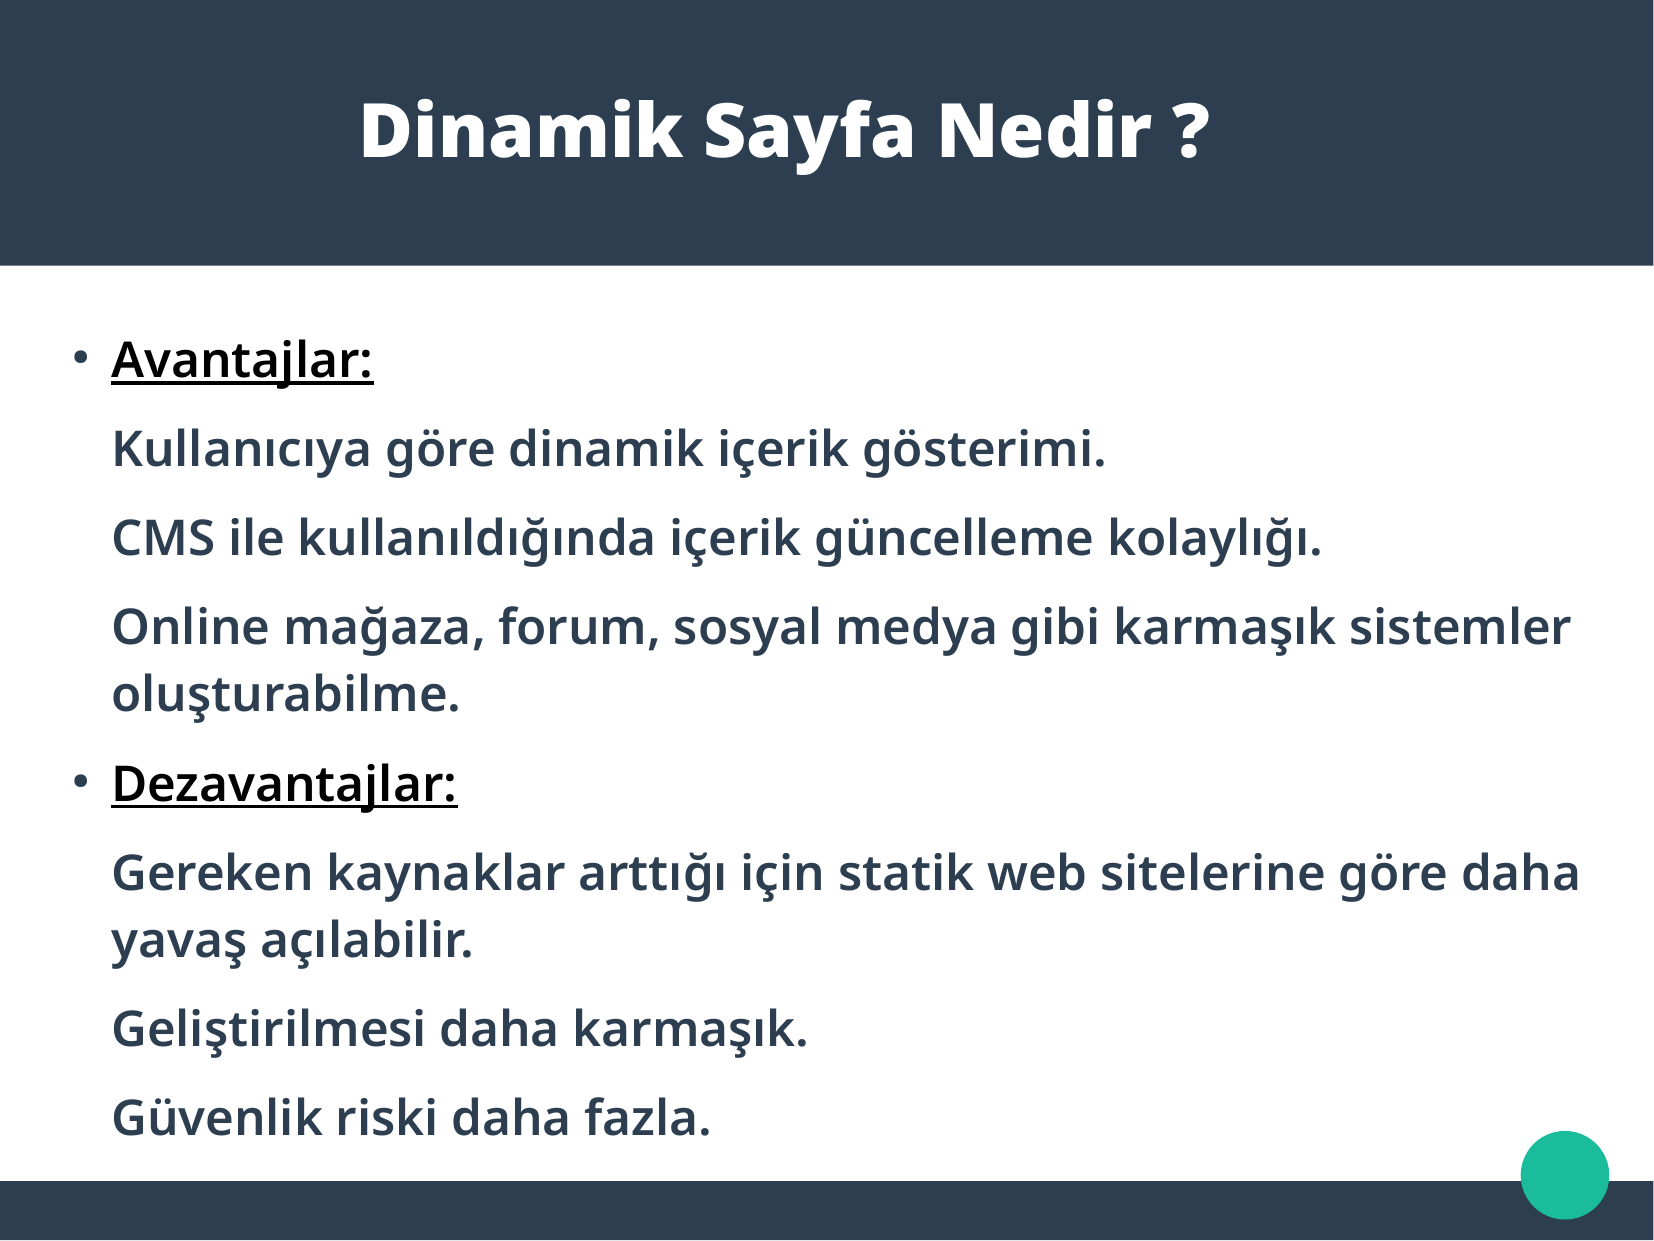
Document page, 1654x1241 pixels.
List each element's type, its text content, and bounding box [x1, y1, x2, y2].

title Dinamik Sayfa Nedir ? [59, 49, 1595, 207]
list Avantajlar: Kullanıcıya göre dinamik içerik gösterimi. CMS ile kullanıldığında içerik güncelleme kolaylığı. Online mağaza, forum, sosyal medya gibi karmaşık sistemler oluşturabilme. Dezavantajlar: Gereken kaynaklar arttığı için statik web sitelerine göre daha yavaş açılabilir. Geliştirilmesi daha karmaşık. Güvenlik riski daha fazla. [59, 324, 1595, 1152]
